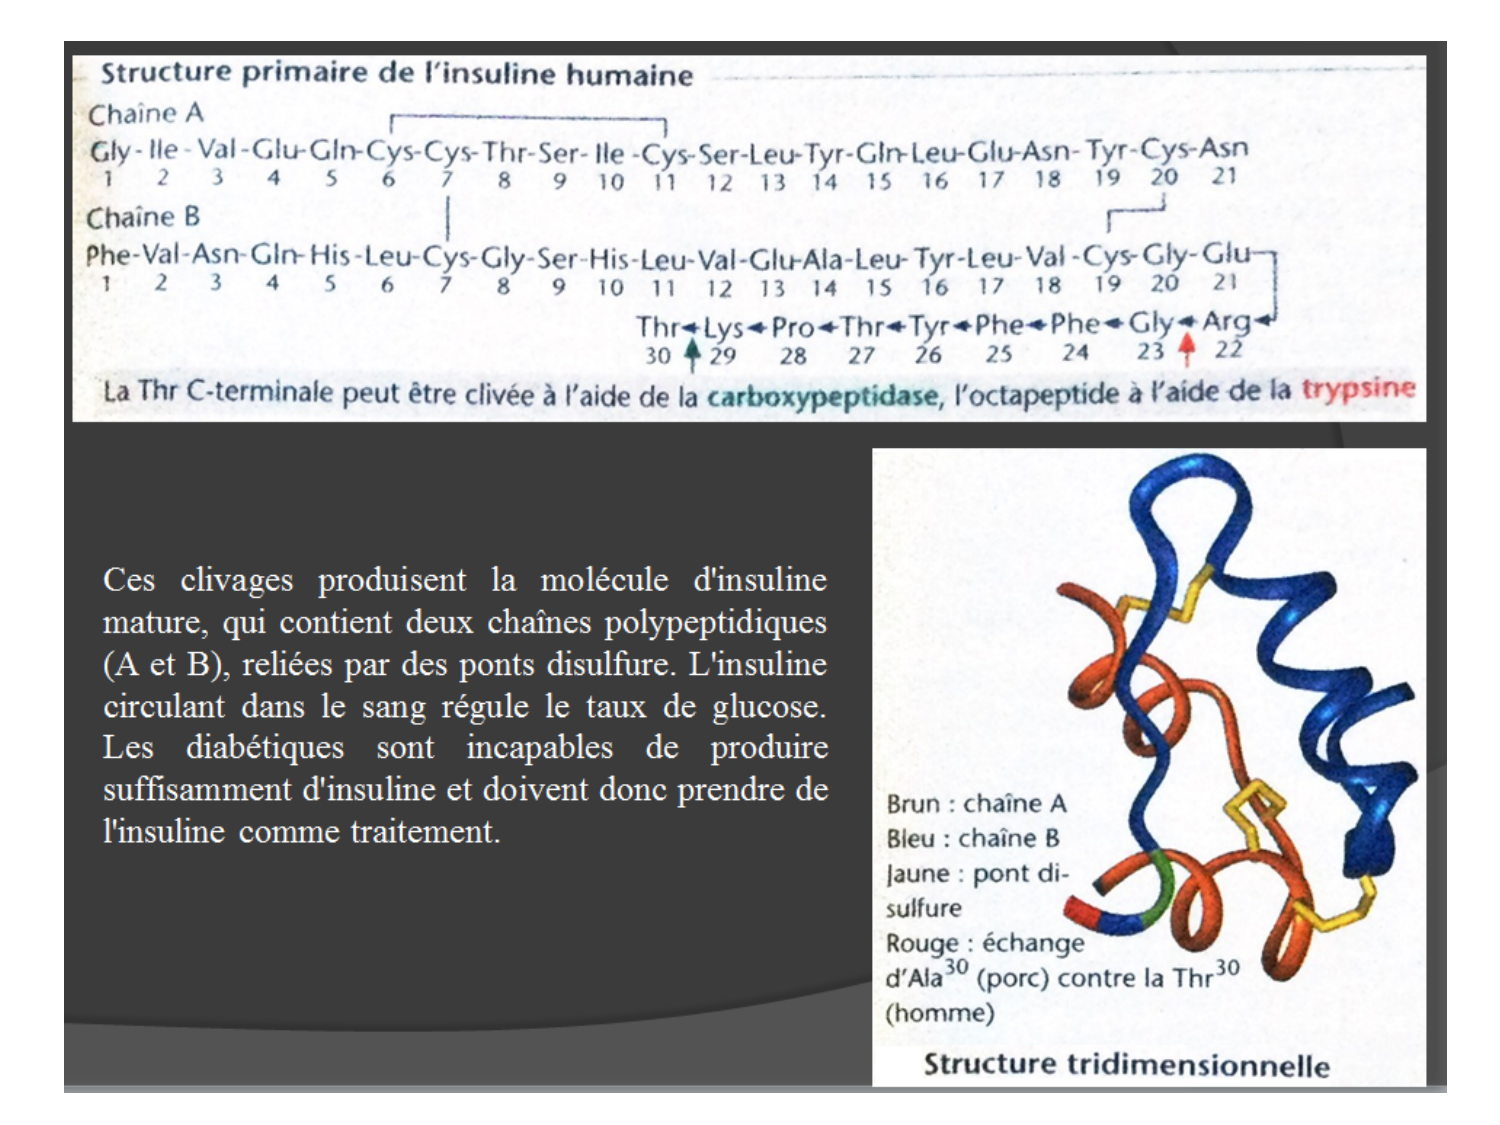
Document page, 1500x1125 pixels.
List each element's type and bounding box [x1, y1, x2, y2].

picture [64, 41, 1447, 1093]
